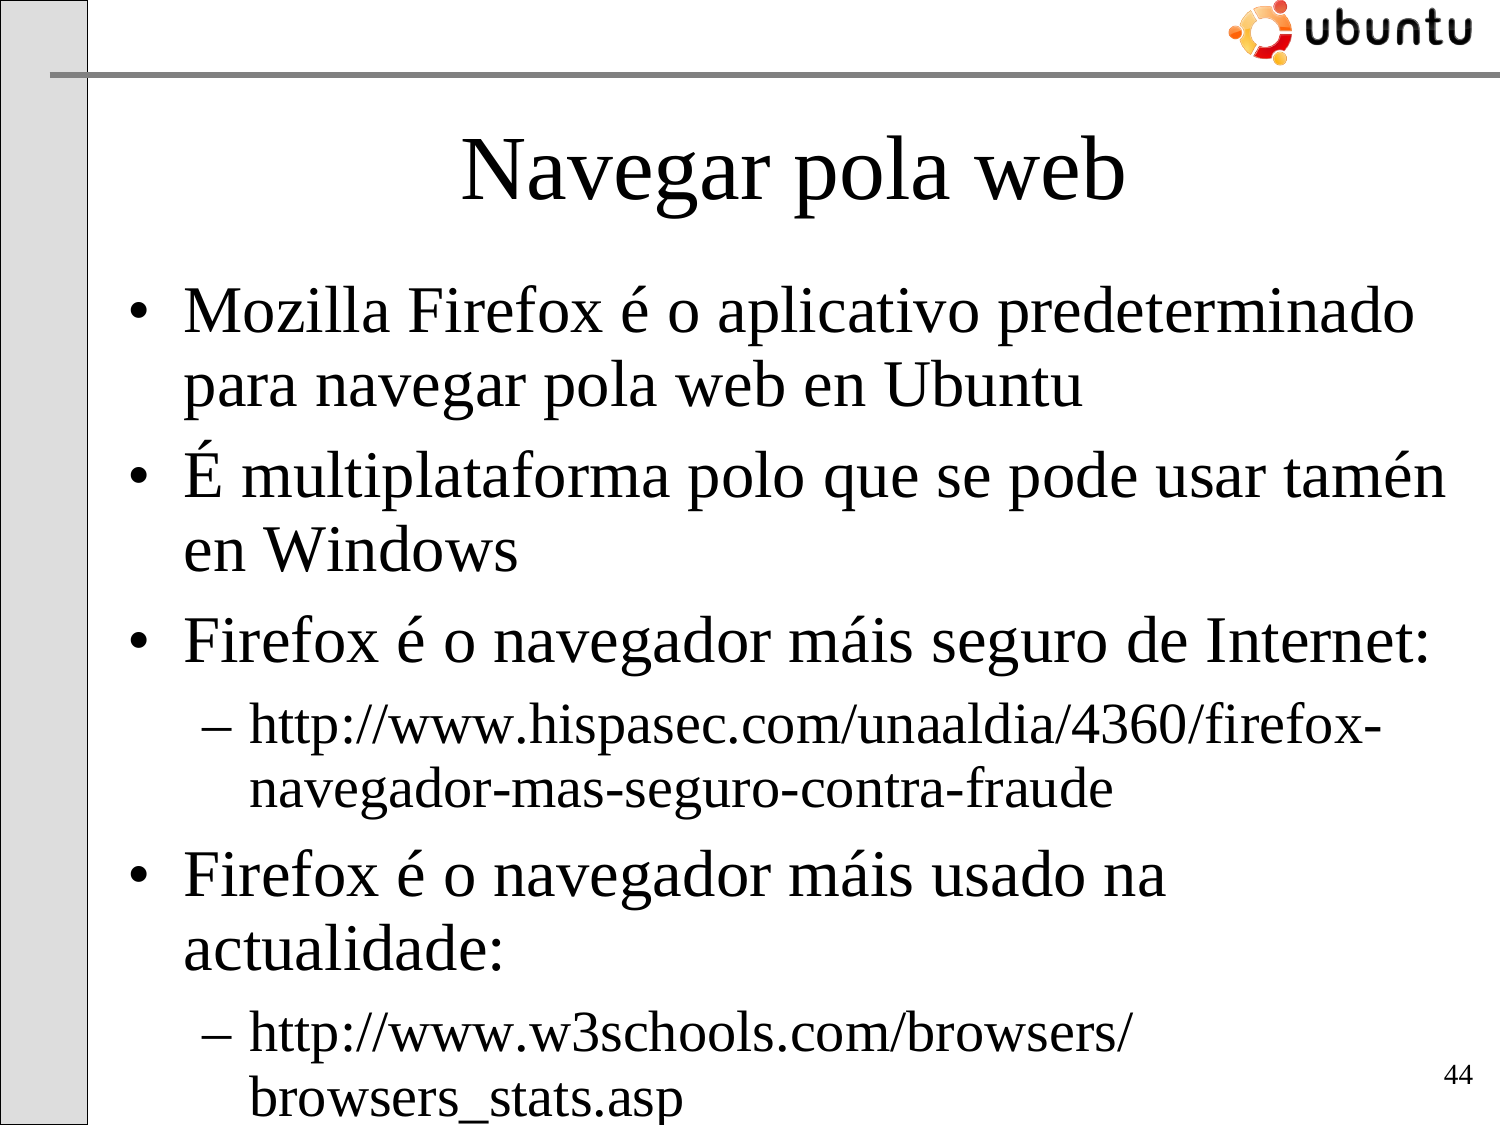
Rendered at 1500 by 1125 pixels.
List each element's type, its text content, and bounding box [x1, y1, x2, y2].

title Navegar pola web [112, 99, 1477, 237]
picture [1221, 0, 1483, 71]
list Mozilla Firefox é o aplicativo predeterminado para navegar pola web en Ubuntu É multiplataforma polo que se pode usar tamén en Windows Firefox é o navegador máis seguro de Internet: http://www.hispasec.com/unaaldia/4360/firefox-navegador-mas-seguro-contra-fraude Firefox é o navegador máis usado na actualidade: http://www.w3schools.com/browsers/browsers_stats.asp [112, 265, 1477, 1125]
